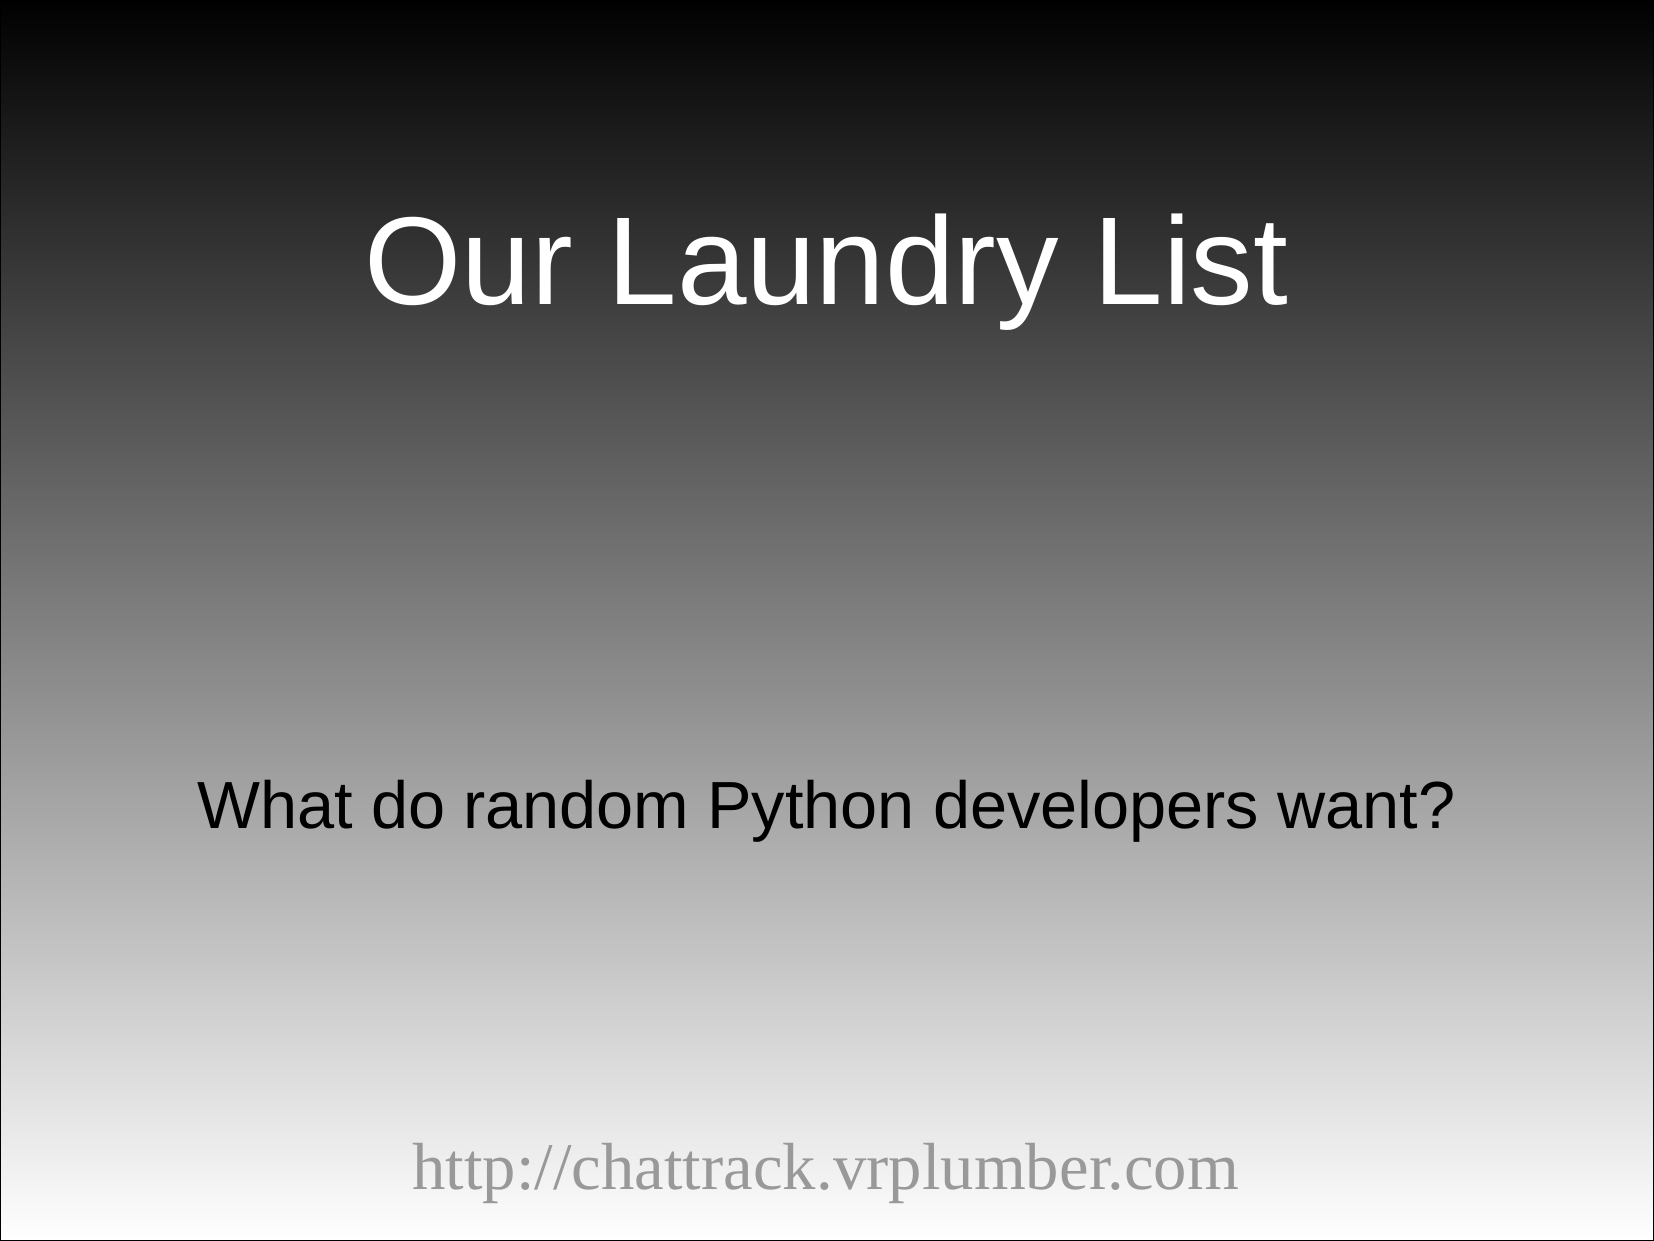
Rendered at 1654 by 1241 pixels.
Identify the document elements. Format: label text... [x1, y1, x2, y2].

subtitle What do random Python developers want? [29, 395, 1625, 1215]
title Our Laundry List [0, 49, 1654, 473]
